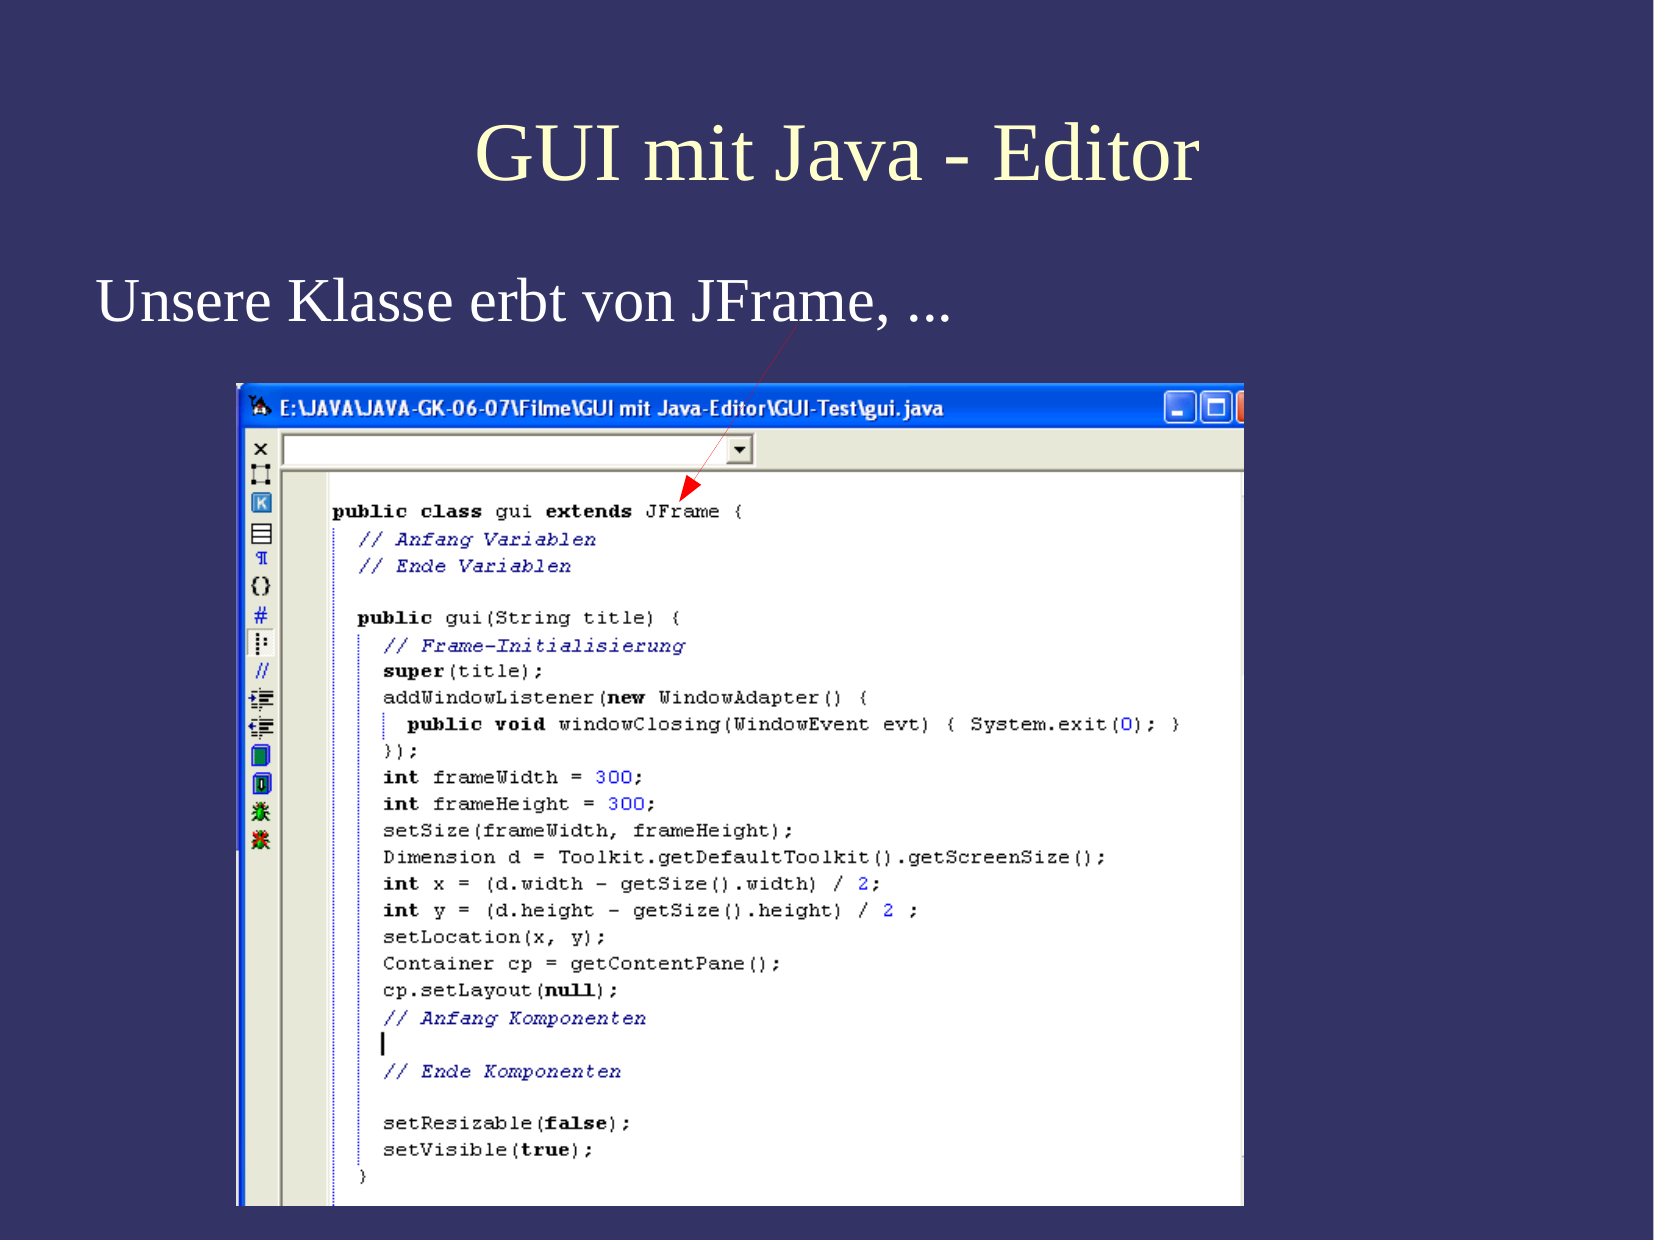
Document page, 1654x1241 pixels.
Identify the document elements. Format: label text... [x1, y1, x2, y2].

title GUI mit Java - Editor [54, 44, 1622, 260]
picture [236, 383, 1244, 1206]
list Unsere Klasse erbt von JFrame, ... [77, 265, 1579, 1214]
